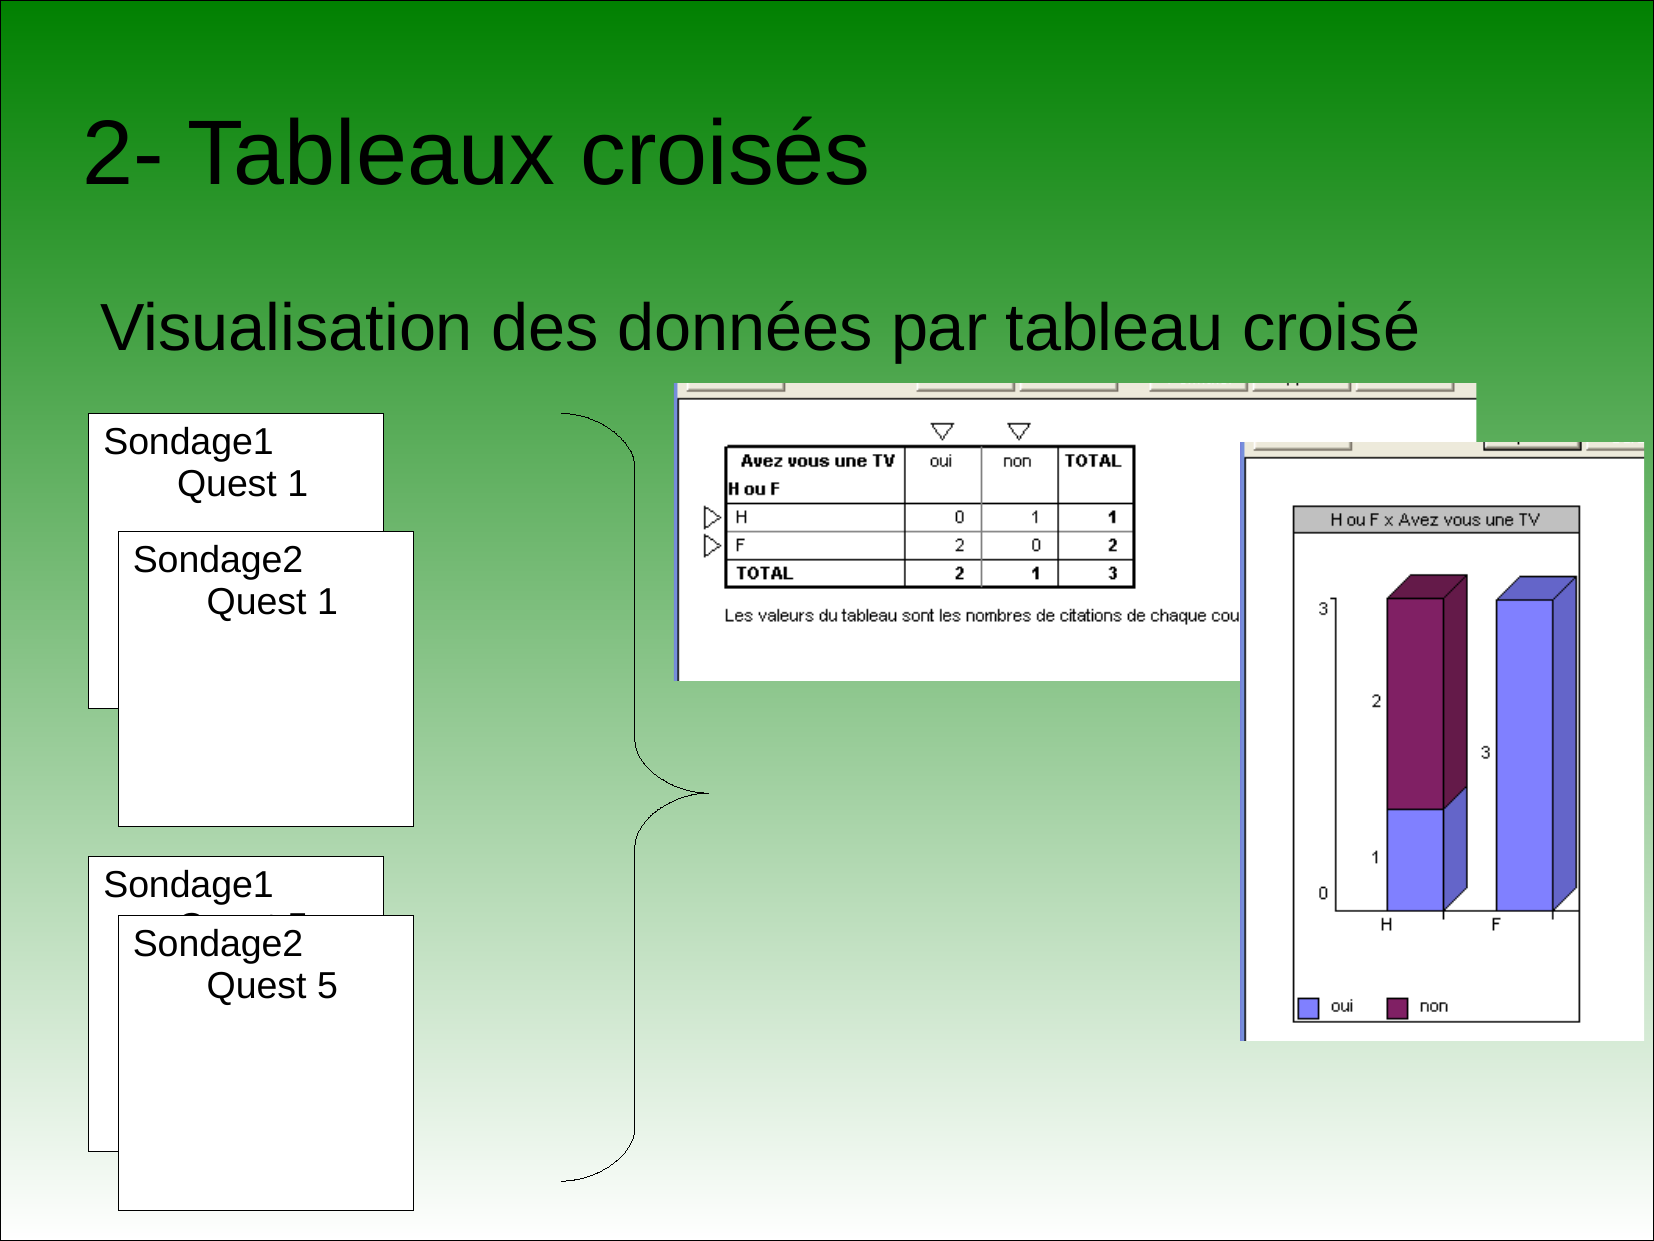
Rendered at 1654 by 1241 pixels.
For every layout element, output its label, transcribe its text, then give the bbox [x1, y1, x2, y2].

picture [673, 383, 1645, 1041]
text_box Sondage1 Quest 1 [88, 413, 384, 709]
text_box Sondage2 Quest 5 [118, 915, 414, 1211]
text_box Sondage1 Quest 5 [88, 856, 384, 1152]
list Visualisation des données par tableau croisé [82, 290, 1571, 440]
title 2- Tableaux croisés [82, 49, 1571, 257]
text_box Sondage2 Quest 1 [118, 531, 414, 827]
